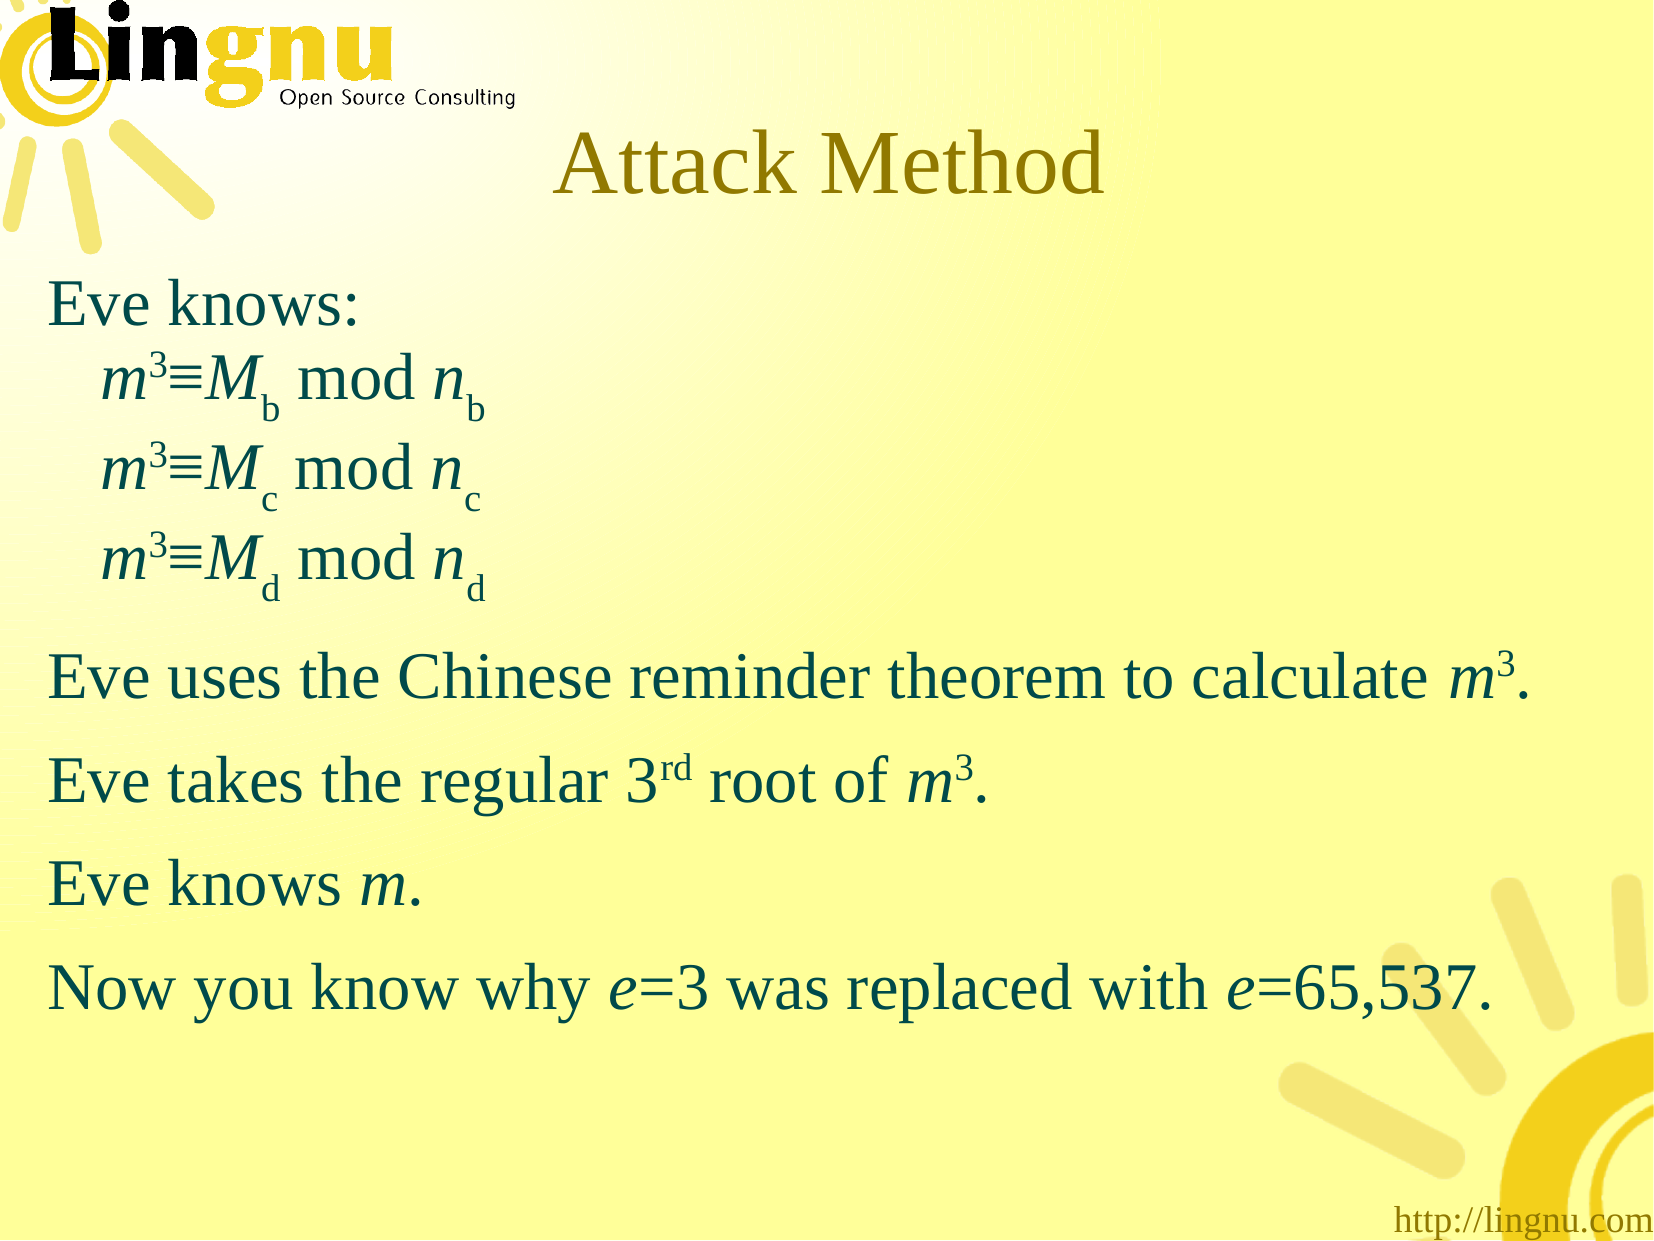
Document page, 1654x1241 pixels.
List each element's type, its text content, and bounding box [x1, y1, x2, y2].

title Attack Method [123, 58, 1536, 265]
picture [1256, 871, 1654, 1241]
picture [0, 0, 516, 256]
list Eve knows: m3≡Mb mod nb m3≡Mc mod nc m3≡Md mod nd Eve uses the Chinese reminder theorem to calculate m3. Eve takes the regular 3rd root of m3. Eve knows m. Now you know why e=3 was replaced with e=65,537. [29, 265, 1625, 1127]
